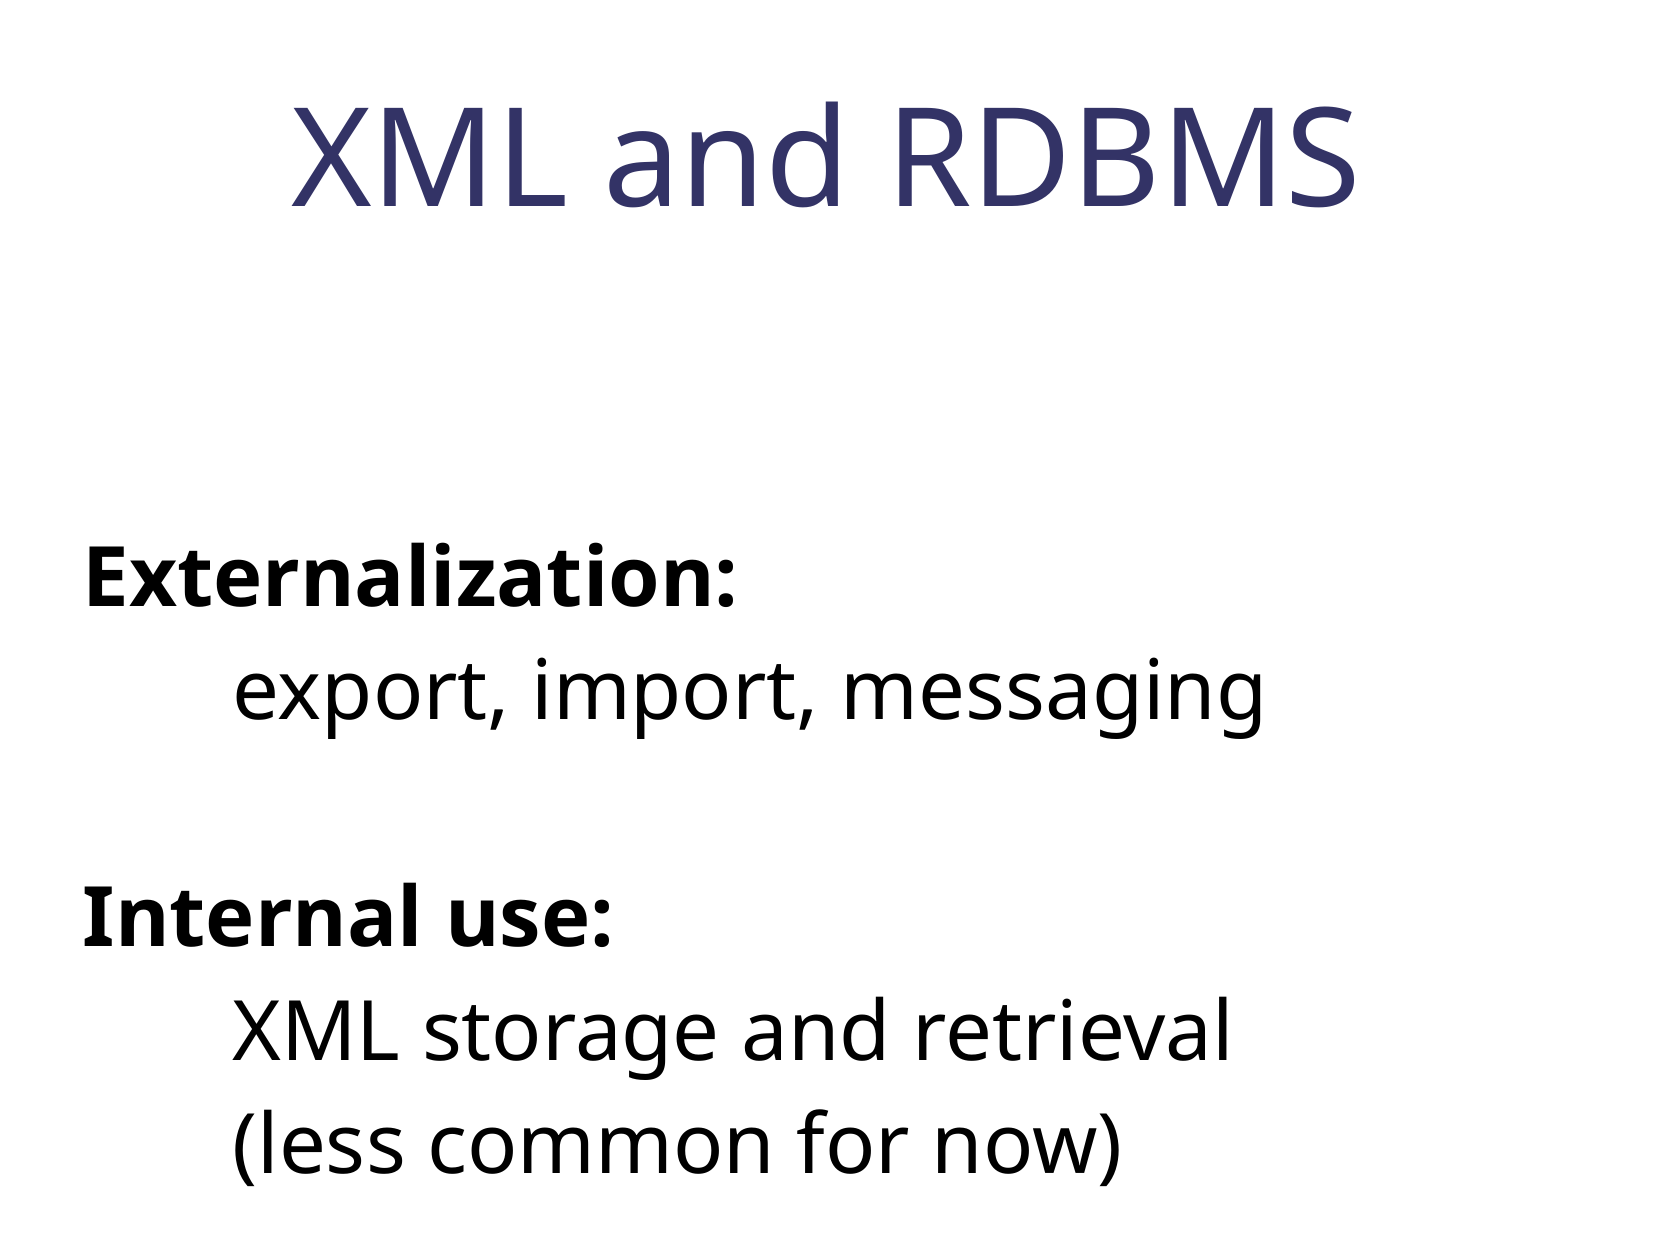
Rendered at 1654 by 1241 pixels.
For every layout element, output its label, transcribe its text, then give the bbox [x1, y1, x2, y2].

subtitle Externalization: export, import, messaging Internal use: XML storage and retrieval (less common for now) [82, 290, 1654, 1101]
title XML and RDBMS [82, 49, 1571, 257]
